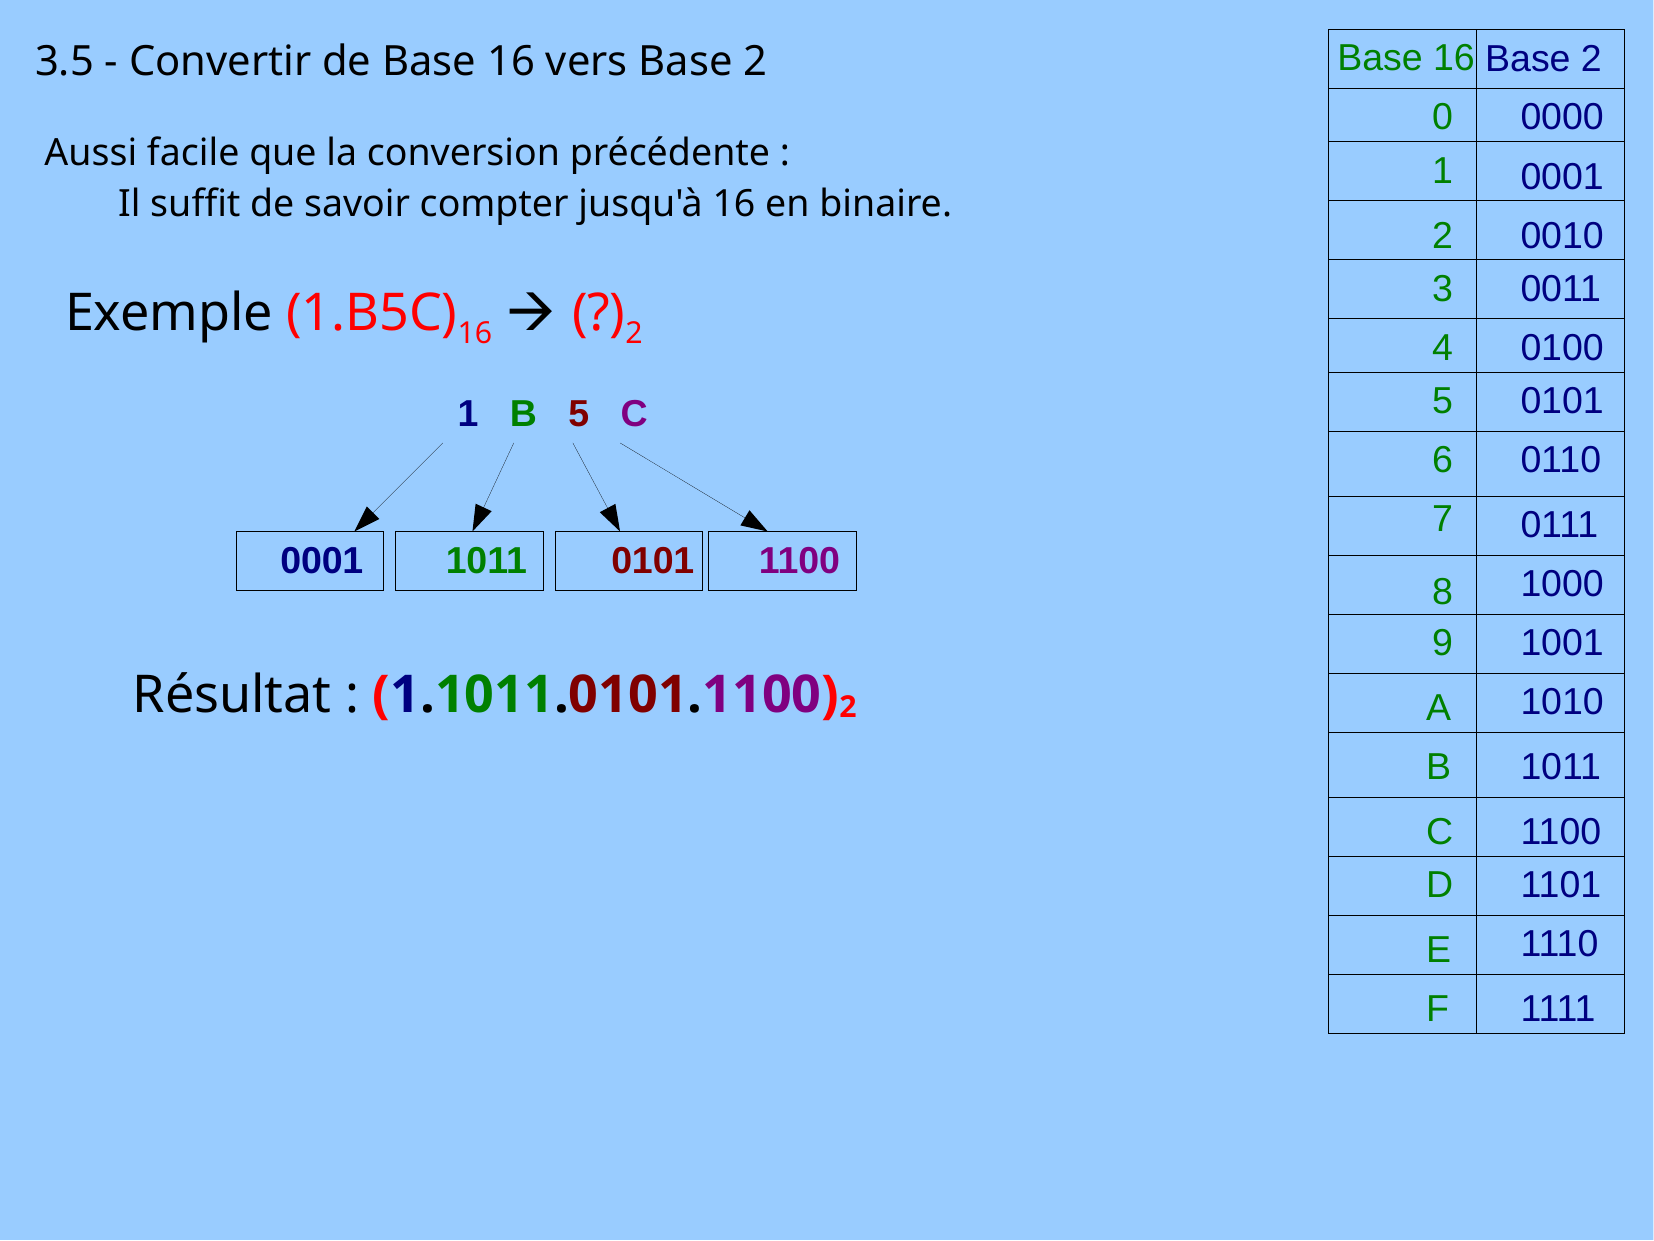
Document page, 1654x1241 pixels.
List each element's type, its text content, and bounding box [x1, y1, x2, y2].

text_box 7 [1417, 490, 1476, 496]
text_box 9 [1417, 614, 1477, 672]
text_box 2 [1417, 206, 1476, 259]
text_box 6 [1417, 432, 1476, 489]
text_box 1011 [1505, 738, 1625, 796]
text_box 1 [1417, 142, 1476, 199]
text_box D [1411, 856, 1471, 914]
text_box Base 2 [1470, 29, 1619, 87]
text_box 0001 [1505, 147, 1625, 205]
text_box 1010 [1505, 673, 1625, 731]
text_box Base 16 [1322, 29, 1470, 87]
text_box 0011 [1505, 259, 1625, 317]
text_box F [1411, 980, 1471, 1038]
text_box B [1411, 738, 1471, 796]
text_box A [1411, 679, 1471, 737]
text_box Résultat : (1.1011.0101.1100)2 [118, 649, 945, 745]
text_box 1101 [1505, 856, 1625, 914]
text_box 7 [1417, 497, 1476, 548]
text_box 0101 [596, 532, 715, 591]
text_box 0010 [1505, 206, 1625, 259]
text_box 1 B 5 C [442, 384, 768, 443]
text_box 1000 [1505, 555, 1625, 613]
text_box 1100 [744, 532, 863, 591]
text_box 0100 [1505, 319, 1625, 372]
text_box 0101 [1505, 372, 1625, 430]
text_box 1100 [1505, 803, 1625, 856]
text_box 4 [1417, 319, 1476, 372]
text_box 1110 [1505, 915, 1625, 973]
text_box 5 [1417, 373, 1476, 429]
text_box 3.5 - Convertir de Base 16 vers Base 2 [20, 23, 945, 89]
text_box C [1411, 803, 1471, 856]
text_box 8 [1417, 563, 1477, 614]
text_box 0110 [1505, 431, 1625, 489]
text_box E [1411, 921, 1471, 979]
text_box Exemple (1.B5C)16  (?)2 [64, 274, 806, 347]
text_box 0000 [1505, 88, 1625, 146]
text_box 0111 [1505, 496, 1625, 554]
text_box 3 [1417, 260, 1476, 317]
text_box 1011 [431, 532, 543, 590]
text_box Aussi facile que la conversion précédente : Il suffit de savoir compter jusqu'à 16 en binaire. [29, 118, 1123, 224]
text_box 1001 [1505, 614, 1625, 672]
text_box 1111 [1505, 980, 1625, 1038]
text_box 1011 [544, 532, 550, 591]
text_box 0001 [265, 532, 384, 591]
text_box 0 [1417, 89, 1476, 141]
